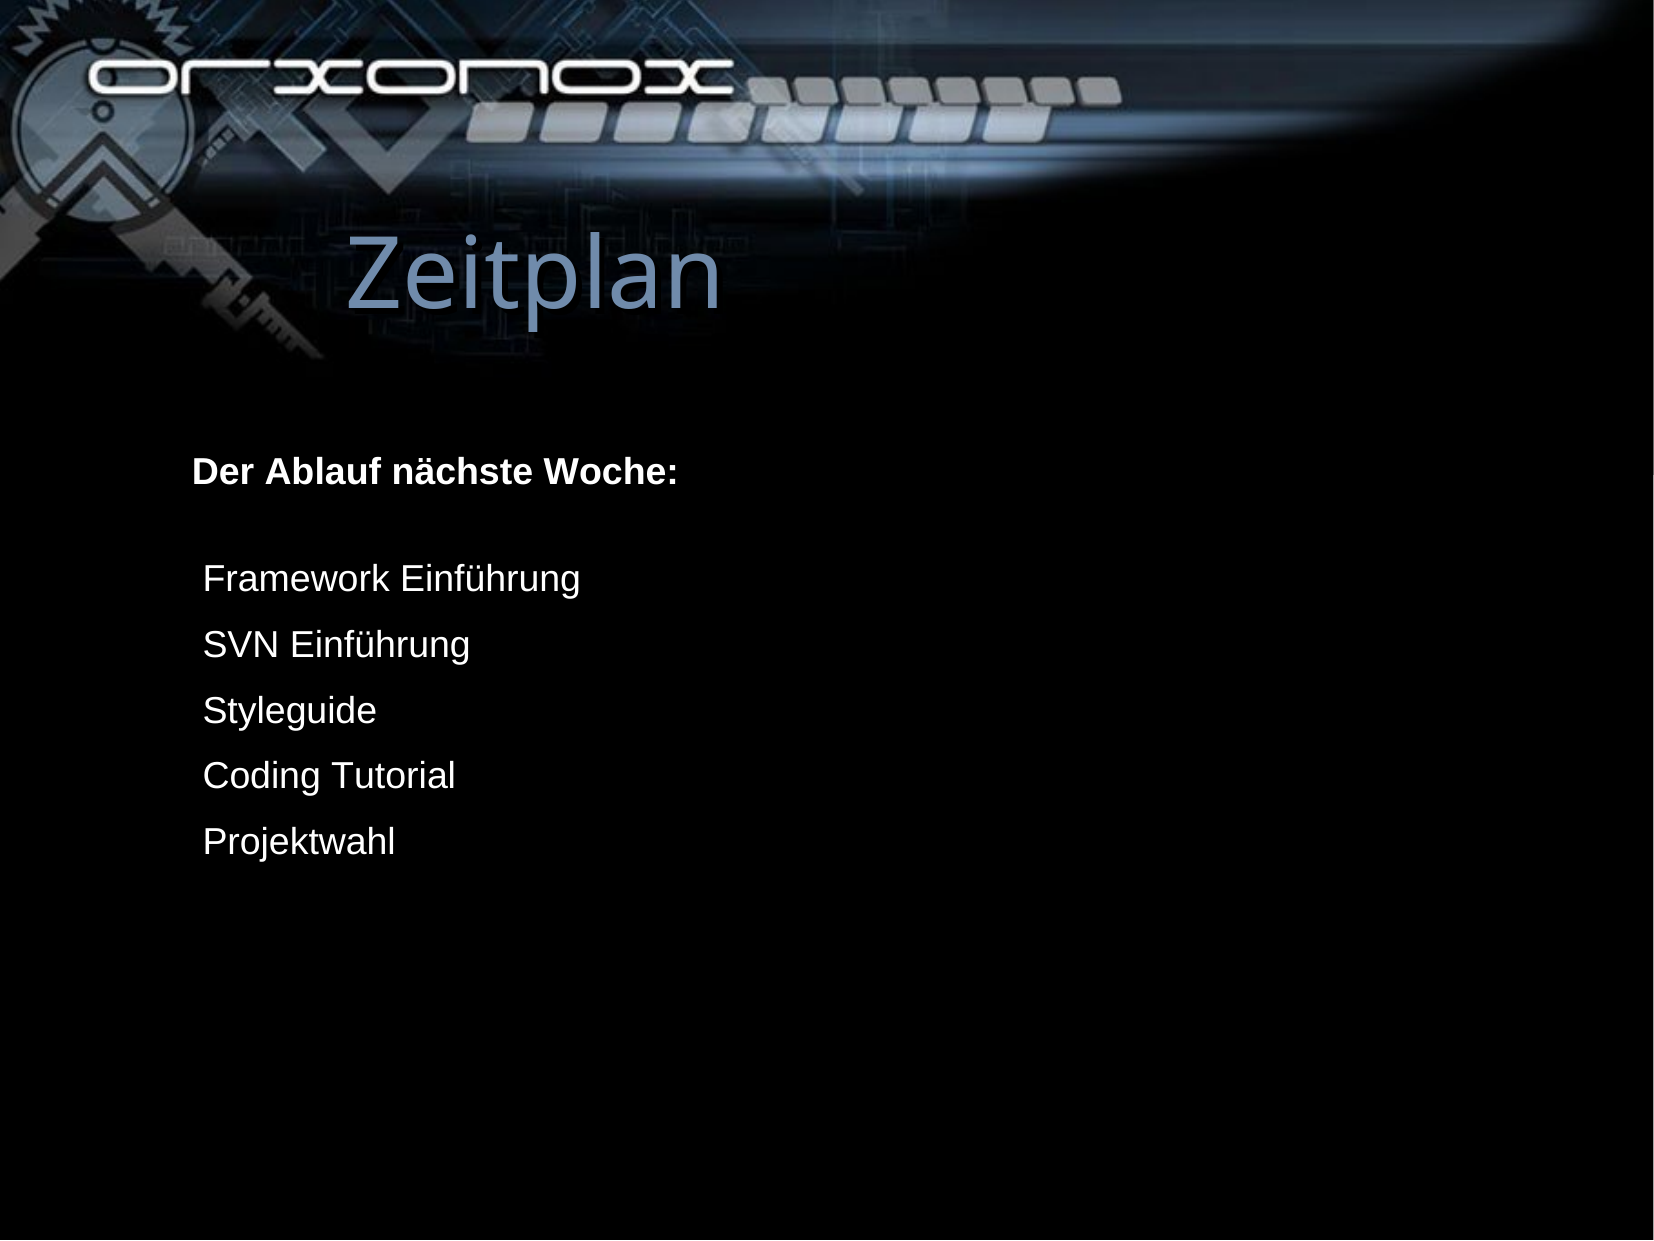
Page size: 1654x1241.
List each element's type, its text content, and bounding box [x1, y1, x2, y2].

text_box Zeitplan [330, 194, 1306, 344]
text_box Der Ablauf nächste Woche: Framework Einführung SVN Einführung Styleguide Coding Tutorial Projektwahl [177, 442, 1329, 872]
picture [0, 0, 1654, 475]
